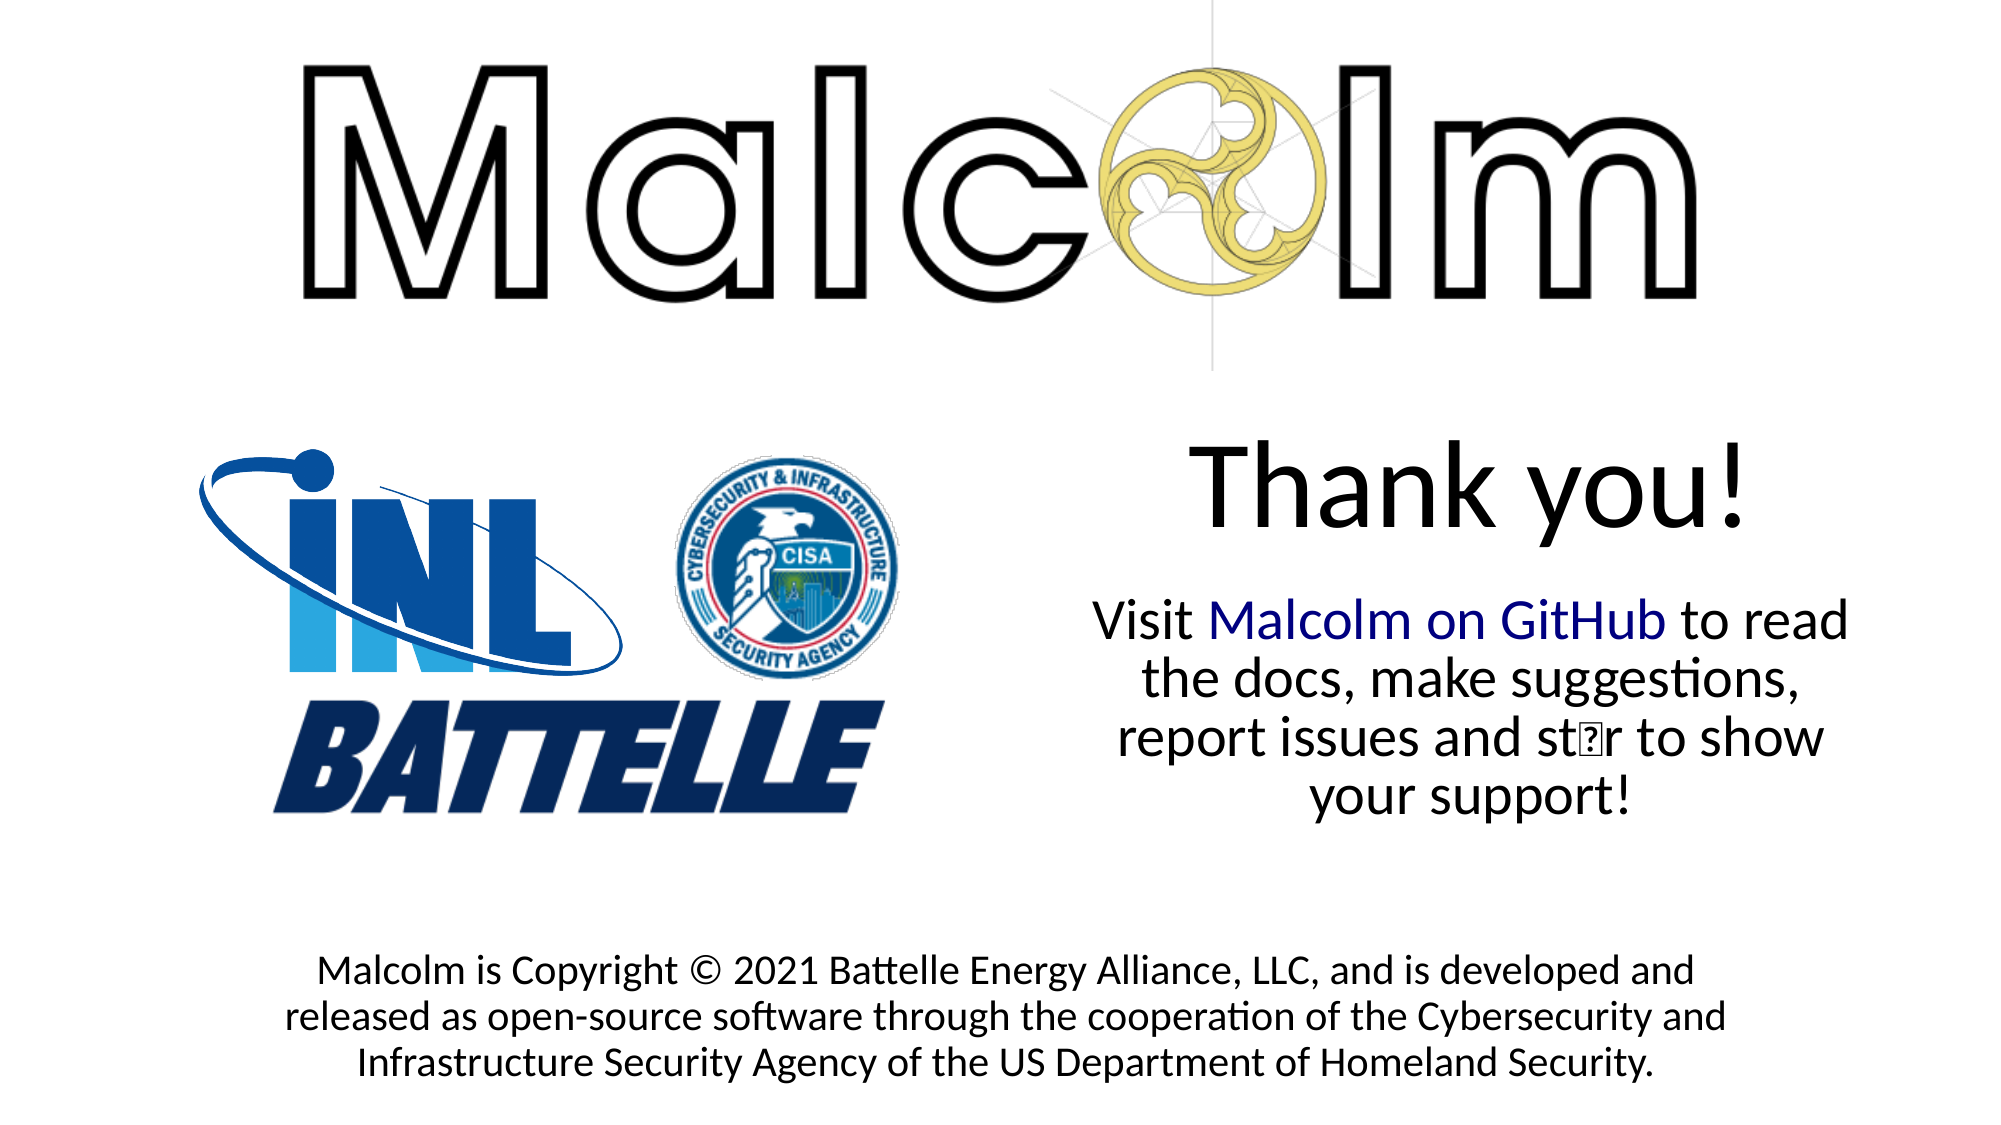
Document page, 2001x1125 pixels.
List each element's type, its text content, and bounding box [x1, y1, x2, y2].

picture [239, 687, 921, 827]
picture [199, 449, 654, 676]
text_box Malcolm is Copyright © 2021 Battelle Energy Alliance, LLC, and is developed and released as open-source software through the cooperation of the Cybersecurity and Infrastructure Security Agency of the US Department of Homeland Security. [250, 940, 1763, 1125]
title Visit Malcolm on GitHub to read the docs, make suggestions, report issues and st🌟r to show your support! [1087, 562, 1856, 863]
picture [674, 455, 900, 681]
picture [295, 0, 1705, 372]
title Thank you! [1140, 428, 1803, 562]
